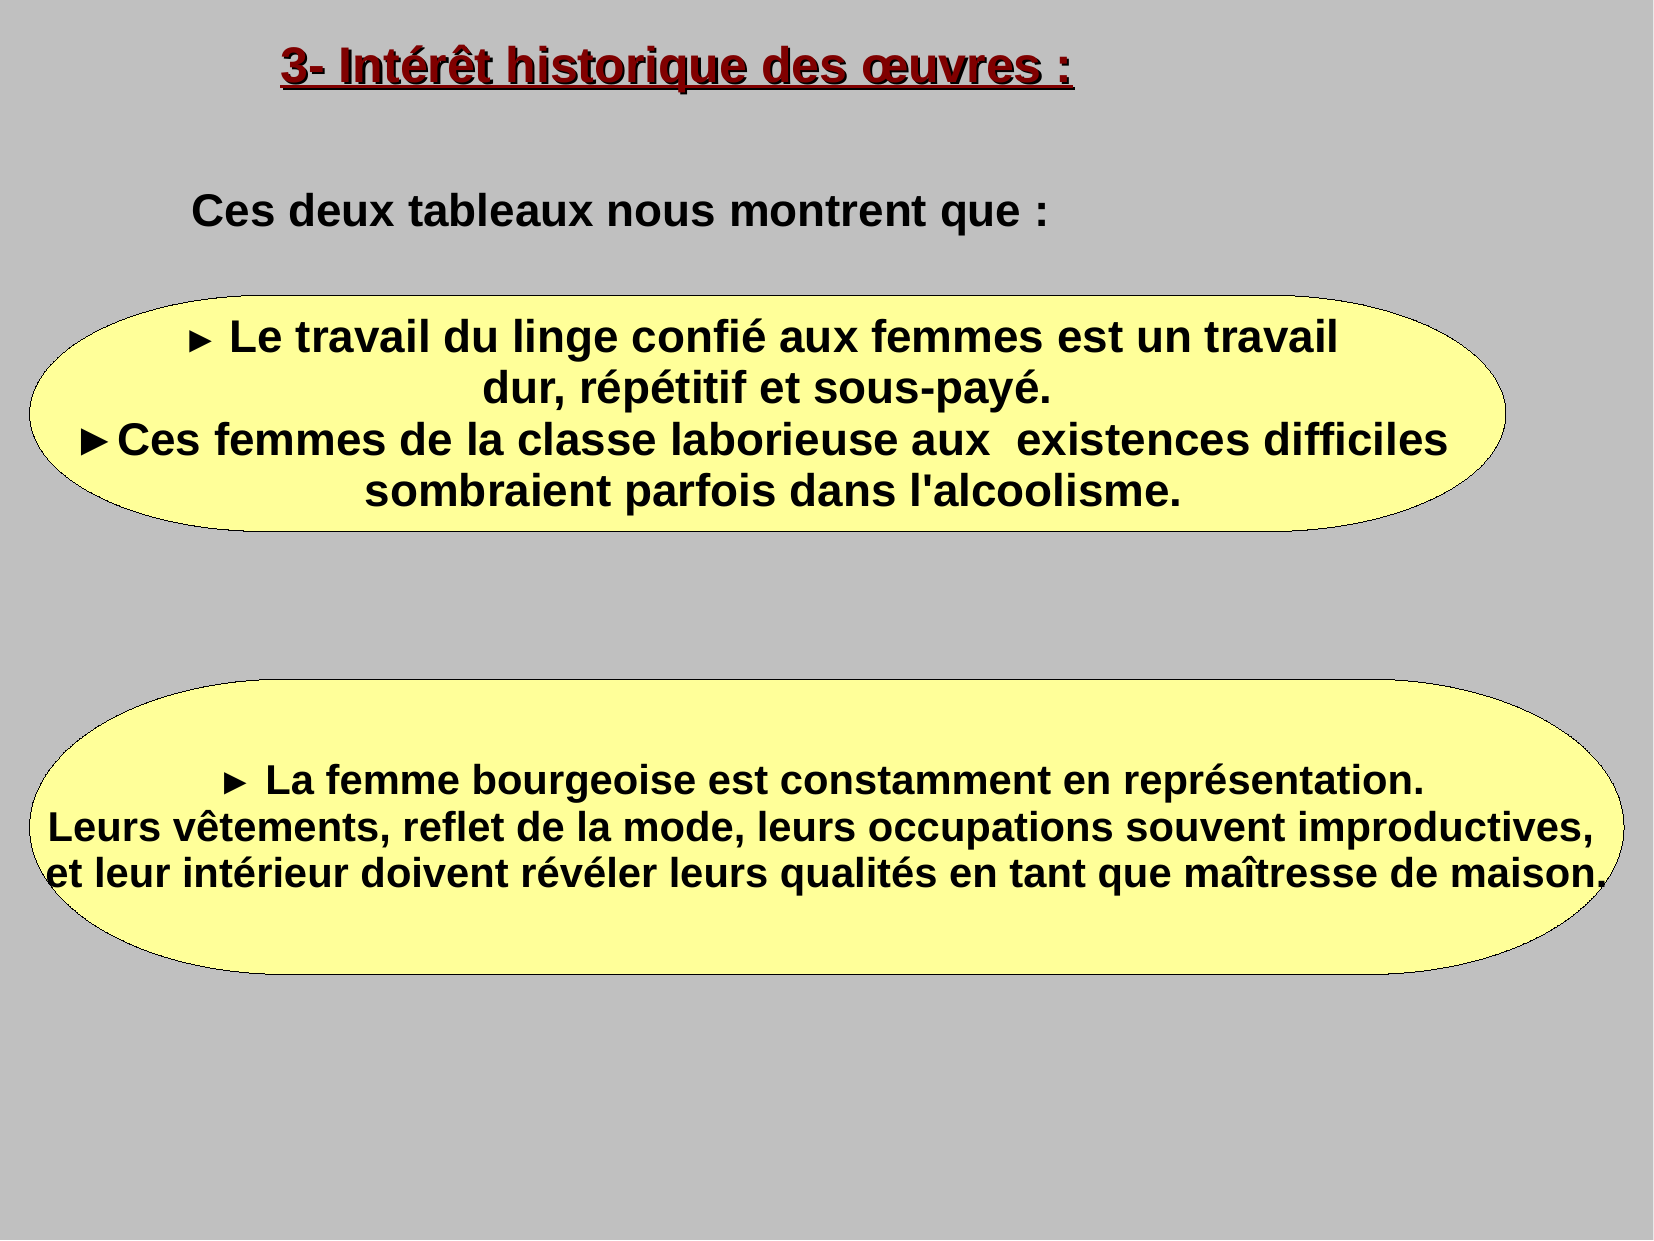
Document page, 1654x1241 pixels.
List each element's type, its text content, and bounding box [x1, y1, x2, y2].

text_box ► Le travail du linge confié aux femmes est un travail dur, répétitif et sous-payé. ►Ces femmes de la classe laborieuse aux existences difficiles sombraient parfois dans l'alcoolisme. [29, 295, 1506, 532]
text_box 3- Intérêt historique des œuvres : [265, 29, 1359, 102]
text_box ► La femme bourgeoise est constamment en représentation. Leurs vêtements, reflet de la mode, leurs occupations souvent improductives, et leur intérieur doivent révéler leurs qualités en tant que maîtresse de maison. [29, 679, 1625, 975]
text_box Ces deux tableaux nous montrent que : [177, 177, 1123, 245]
